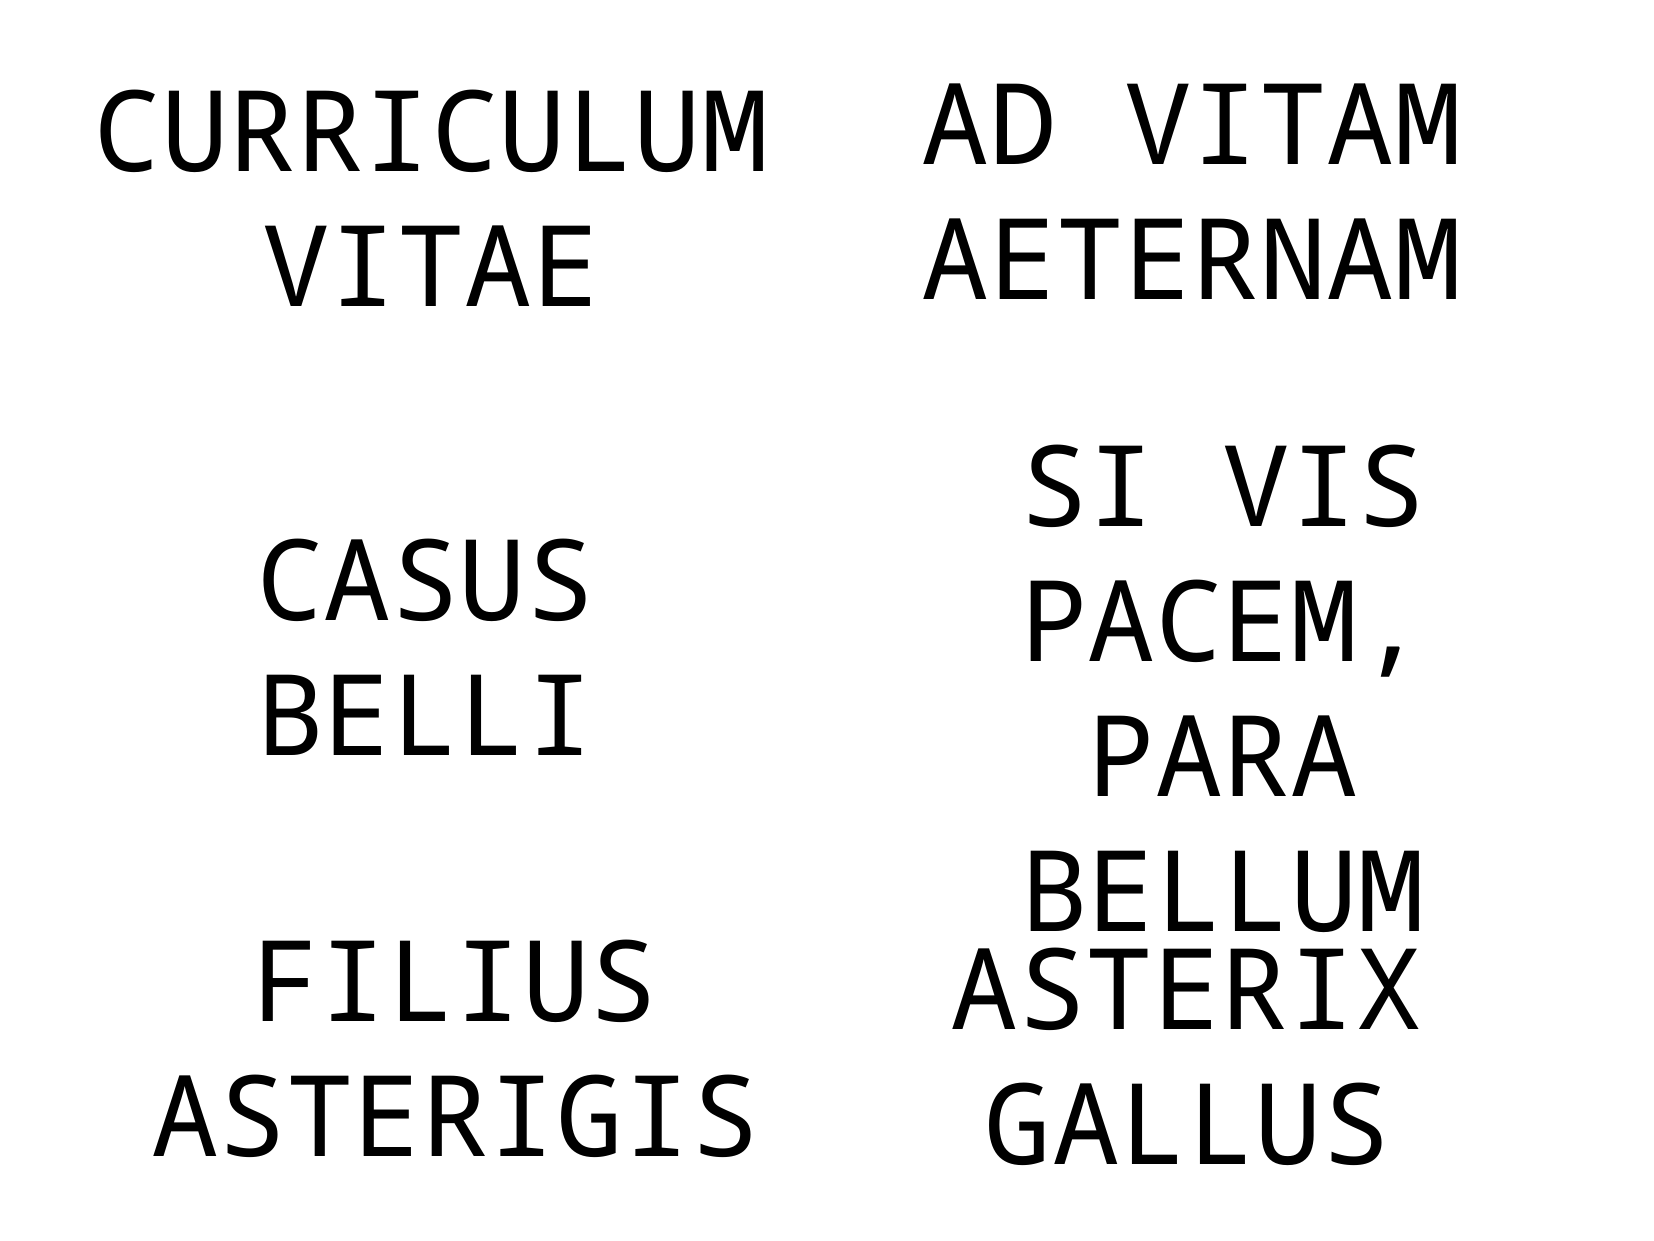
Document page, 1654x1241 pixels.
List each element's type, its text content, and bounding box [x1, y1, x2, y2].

title CURRICULUM VITAE [59, 59, 804, 323]
title FILIUS ASTERIGIS [82, 909, 827, 1174]
title CASUS BELLI [82, 507, 768, 715]
title ASTERIX GALLUS [814, 917, 1560, 1182]
title SI VIS PACEM, PARA BELLUM [874, 413, 1571, 810]
title AD VITAM AETERNAM [819, 51, 1564, 316]
